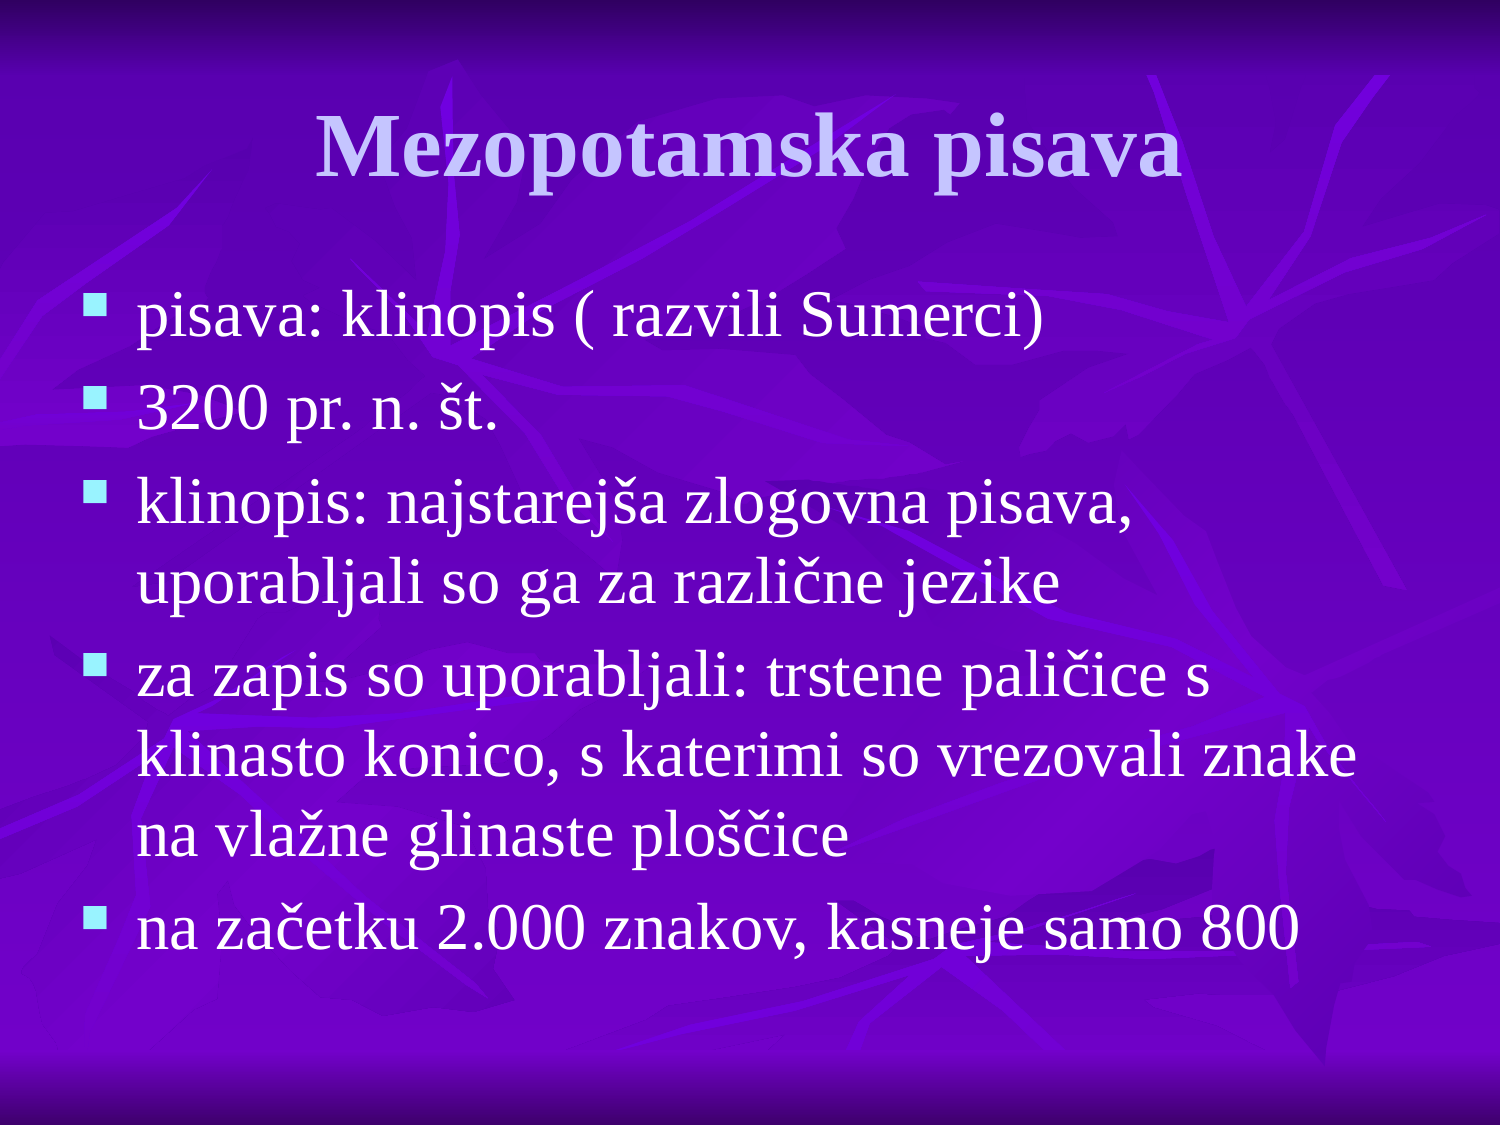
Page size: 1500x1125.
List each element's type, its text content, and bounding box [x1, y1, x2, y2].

list pisava: klinopis ( razvili Sumerci) 3200 pr. n. št. klinopis: najstarejša zlogovna pisava, uporabljali so ga za različne jezike za zapis so uporabljali: trstene paličice s klinasto konico, s katerimi so vrezovali znake na vlažne glinaste ploščice na začetku 2.000 znakov, kasneje samo 800 [64, 262, 1436, 1059]
title Mezopotamska pisava [75, 45, 1425, 234]
